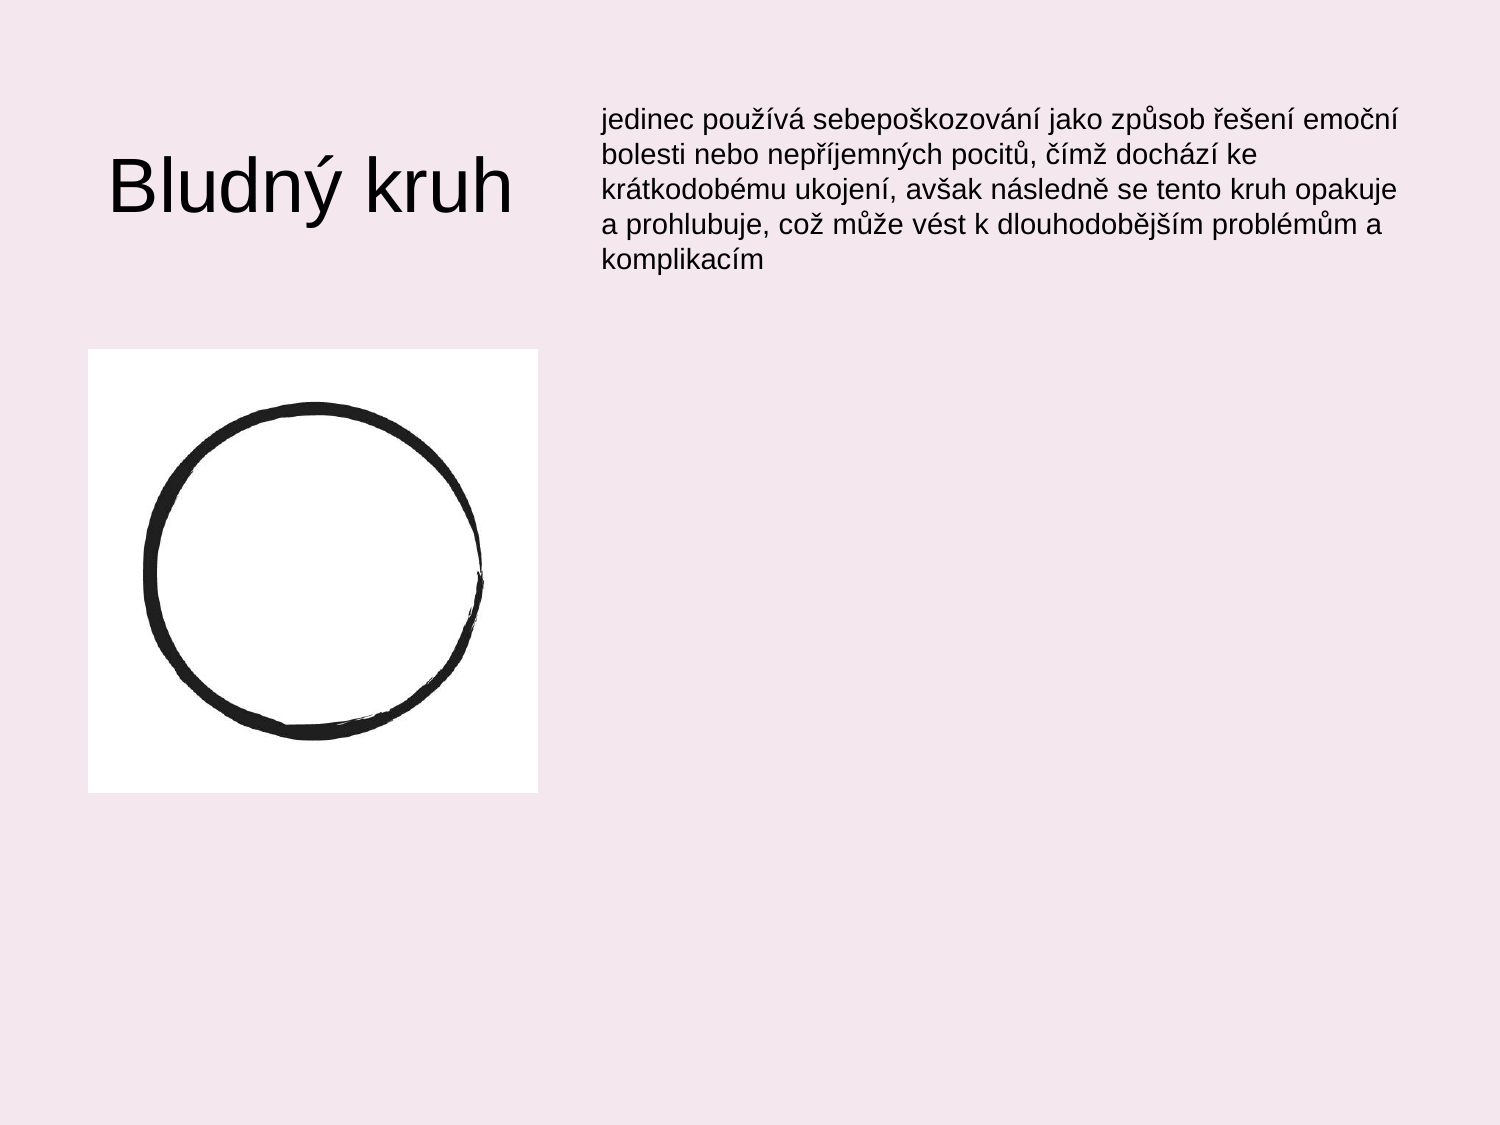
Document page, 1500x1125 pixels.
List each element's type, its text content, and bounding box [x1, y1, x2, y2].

list [75, 235, 569, 1005]
picture [88, 349, 538, 793]
title Bludný kruh [75, 44, 569, 235]
list jedinec používá sebepoškozování jako způsob řešení emoční bolesti nebo nepříjemných pocitů, čímž dochází ke krátkodobému ukojení, avšak následně se tento kruh opakuje a prohlubuje, což může vést k dlouhodobějším problémům a komplikacím [586, 44, 1425, 1005]
